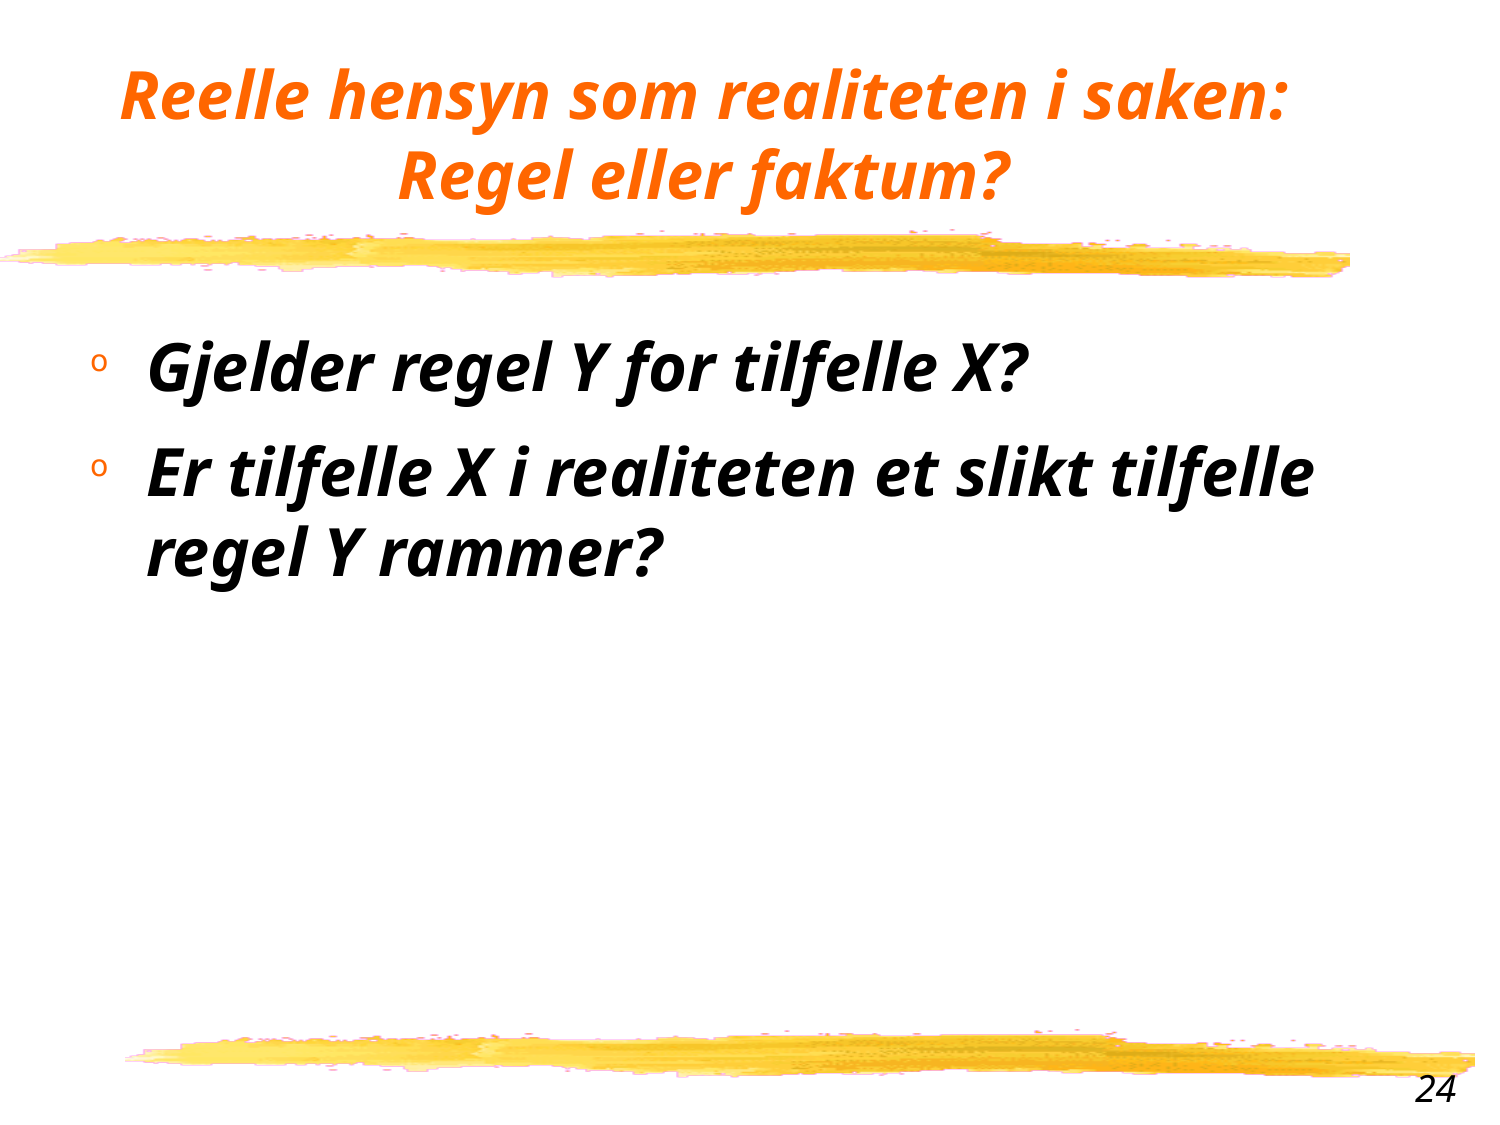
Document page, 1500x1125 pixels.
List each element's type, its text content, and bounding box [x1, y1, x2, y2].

slide_number <number> [1400, 1050, 1500, 1125]
picture [0, 224, 1350, 288]
title Reelle hensyn som realiteten i saken: Regel eller faktum? [66, 37, 1342, 225]
list Gjelder regel Y for tilfelle X? Er tilfelle X i realiteten et slikt tilfelle regel Y rammer? [75, 309, 1417, 1000]
picture [125, 1024, 1475, 1088]
